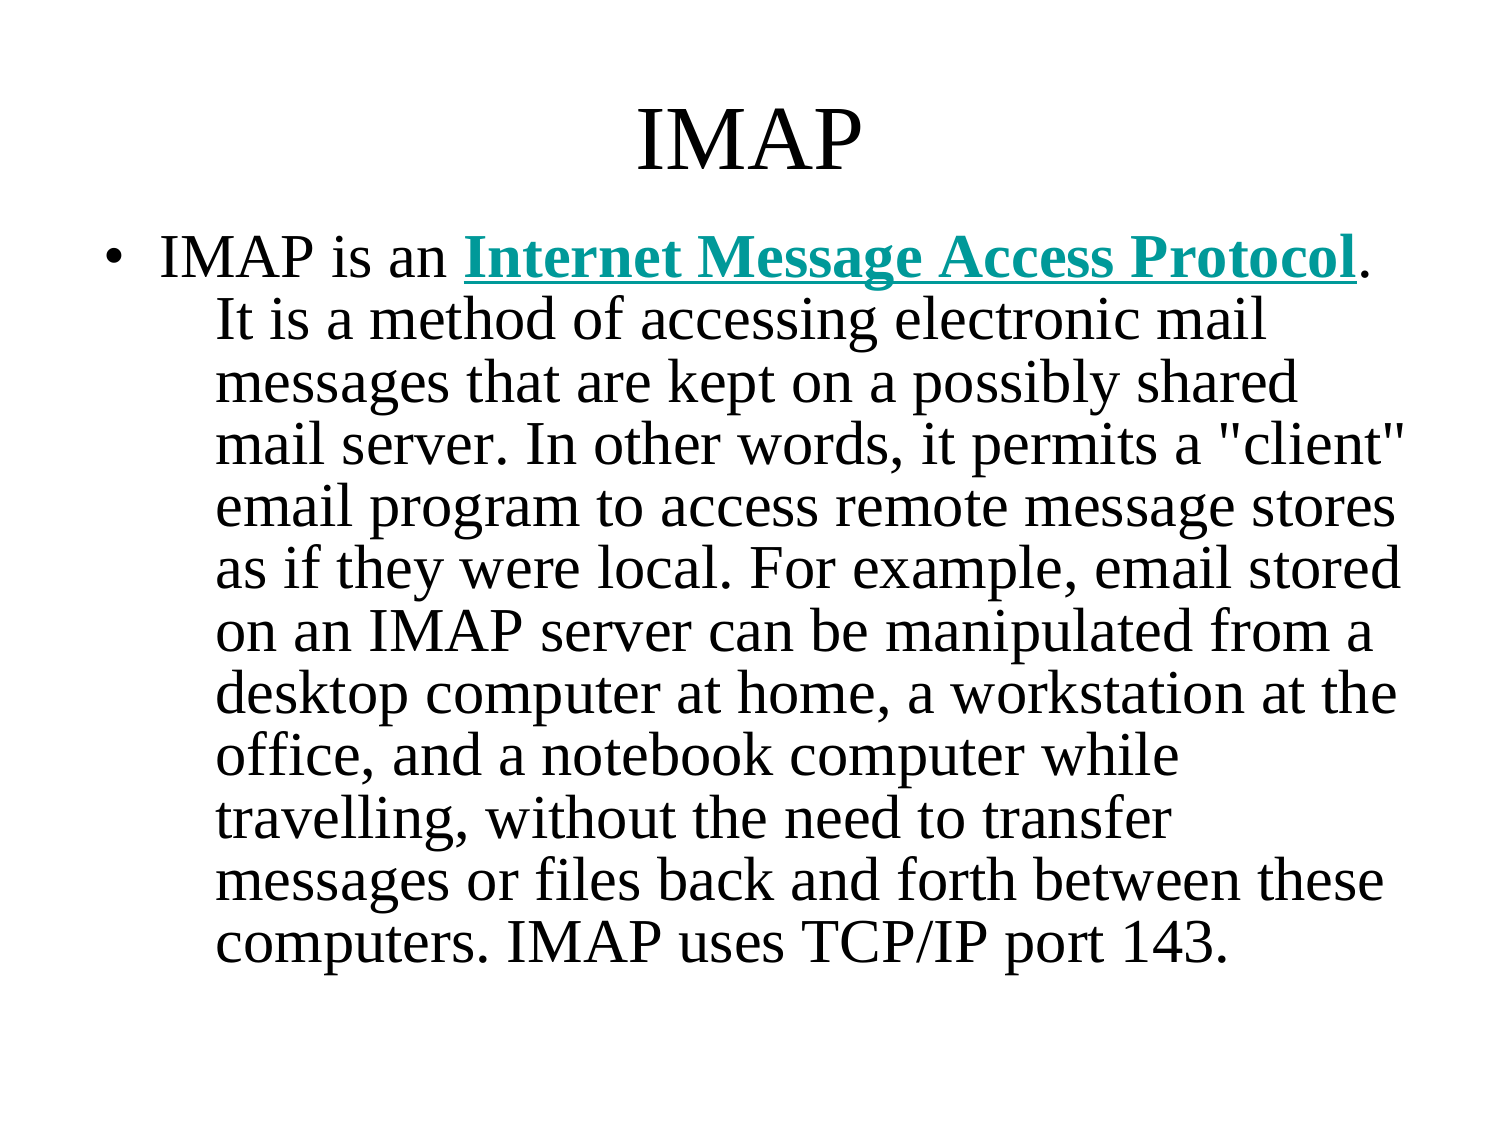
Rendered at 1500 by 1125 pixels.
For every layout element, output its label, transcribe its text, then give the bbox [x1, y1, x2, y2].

list IMAP is an Internet Message Access Protocol. It is a method of accessing electronic mail messages that are kept on a possibly shared mail server. In other words, it permits a "client" email program to access remote message stores as if they were local. For example, email stored on an IMAP server can be manipulated from a desktop computer at home, a workstation at the office, and a notebook computer while travelling, without the need to transfer messages or files back and forth between these computers. IMAP uses TCP/IP port 143. [88, 219, 1439, 1047]
title IMAP [75, 45, 1426, 233]
